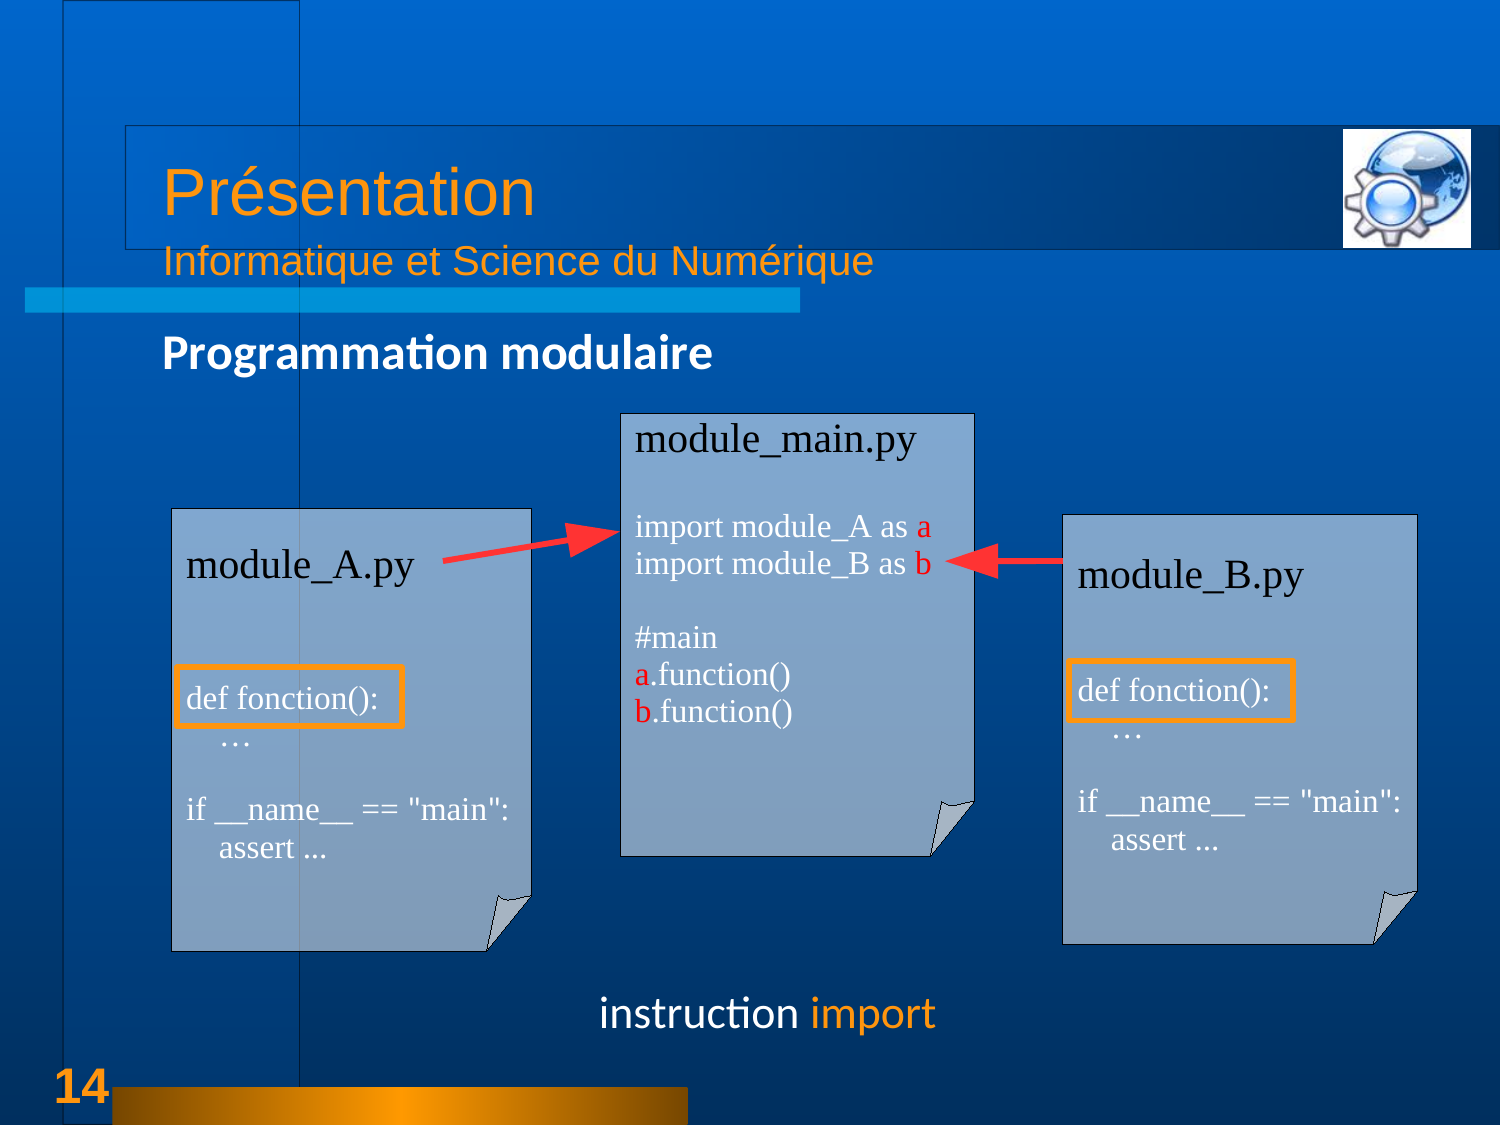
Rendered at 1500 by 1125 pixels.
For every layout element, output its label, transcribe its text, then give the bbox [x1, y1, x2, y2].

text_box module_B.py def fonction(): … if __name__ == "main": assert ... [1062, 514, 1418, 945]
picture [1343, 129, 1471, 248]
text_box module_main.py import module_A as a import module_B as b #main a.function() b.function() [620, 413, 975, 857]
text_box [1068, 661, 1294, 721]
text_box [177, 667, 402, 727]
text_box instruction import [472, 986, 1063, 1058]
text_box Programmation modulaire [147, 325, 1447, 1005]
text_box module_A.py def fonction(): … if __name__ == "main": assert ... [171, 508, 532, 952]
